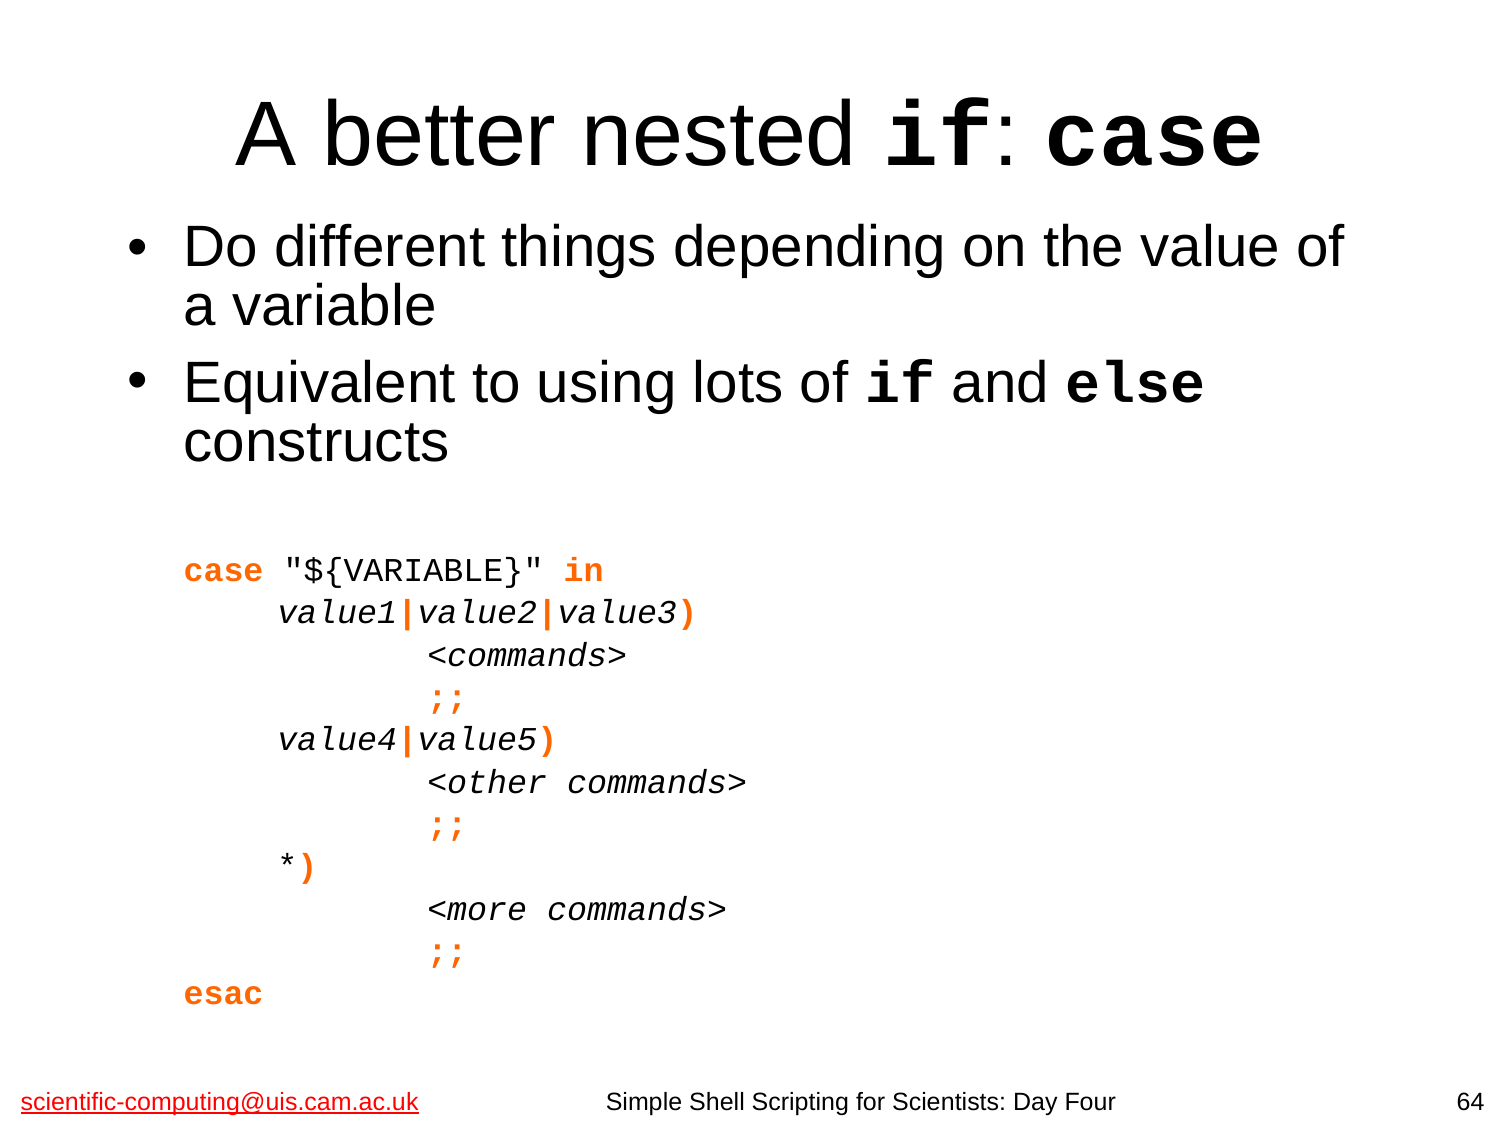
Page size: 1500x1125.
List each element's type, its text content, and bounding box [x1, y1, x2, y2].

list Do different things depending on the value of a variable Equivalent to using lots of if and else constructs case "${VARIABLE}" in value1|value2|value3) <commands> ;; value4|value5) <other commands> ;; *) <more commands> ;; esac [112, 212, 1388, 1051]
title A better nested if: case [106, 74, 1394, 201]
